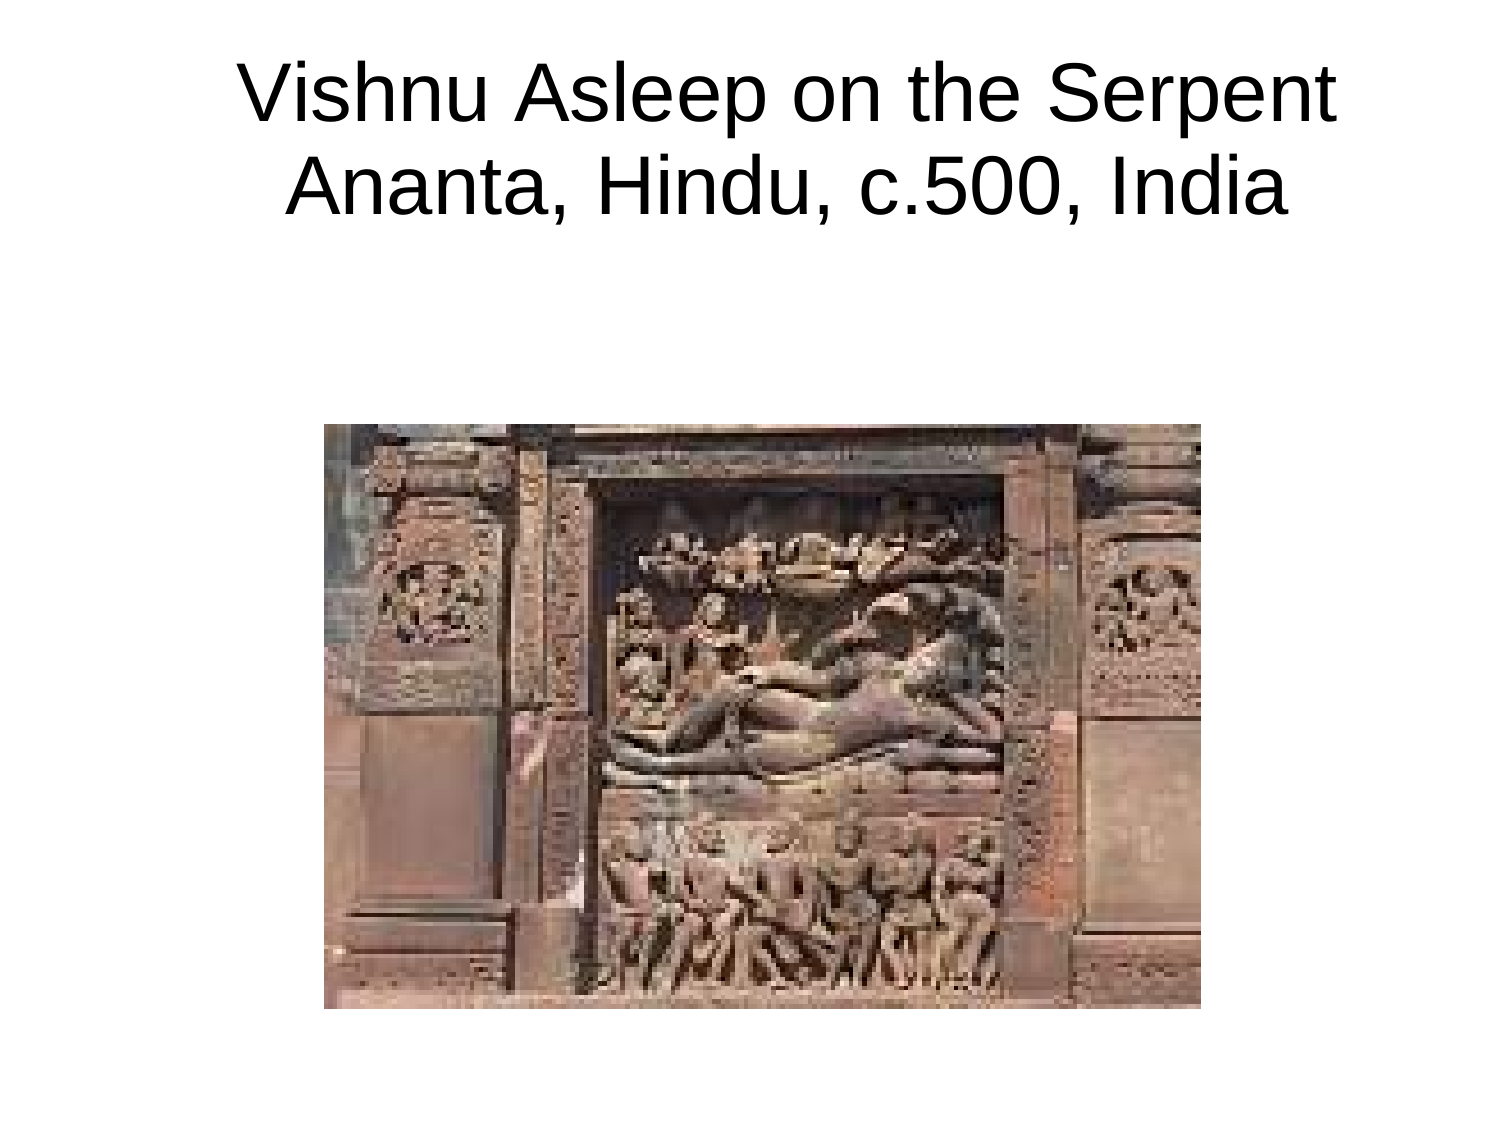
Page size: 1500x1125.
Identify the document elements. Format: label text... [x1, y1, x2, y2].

title Vishnu Asleep on the Serpent Ananta, Hindu, c.500, India [75, 31, 1500, 247]
picture [324, 424, 1201, 1009]
